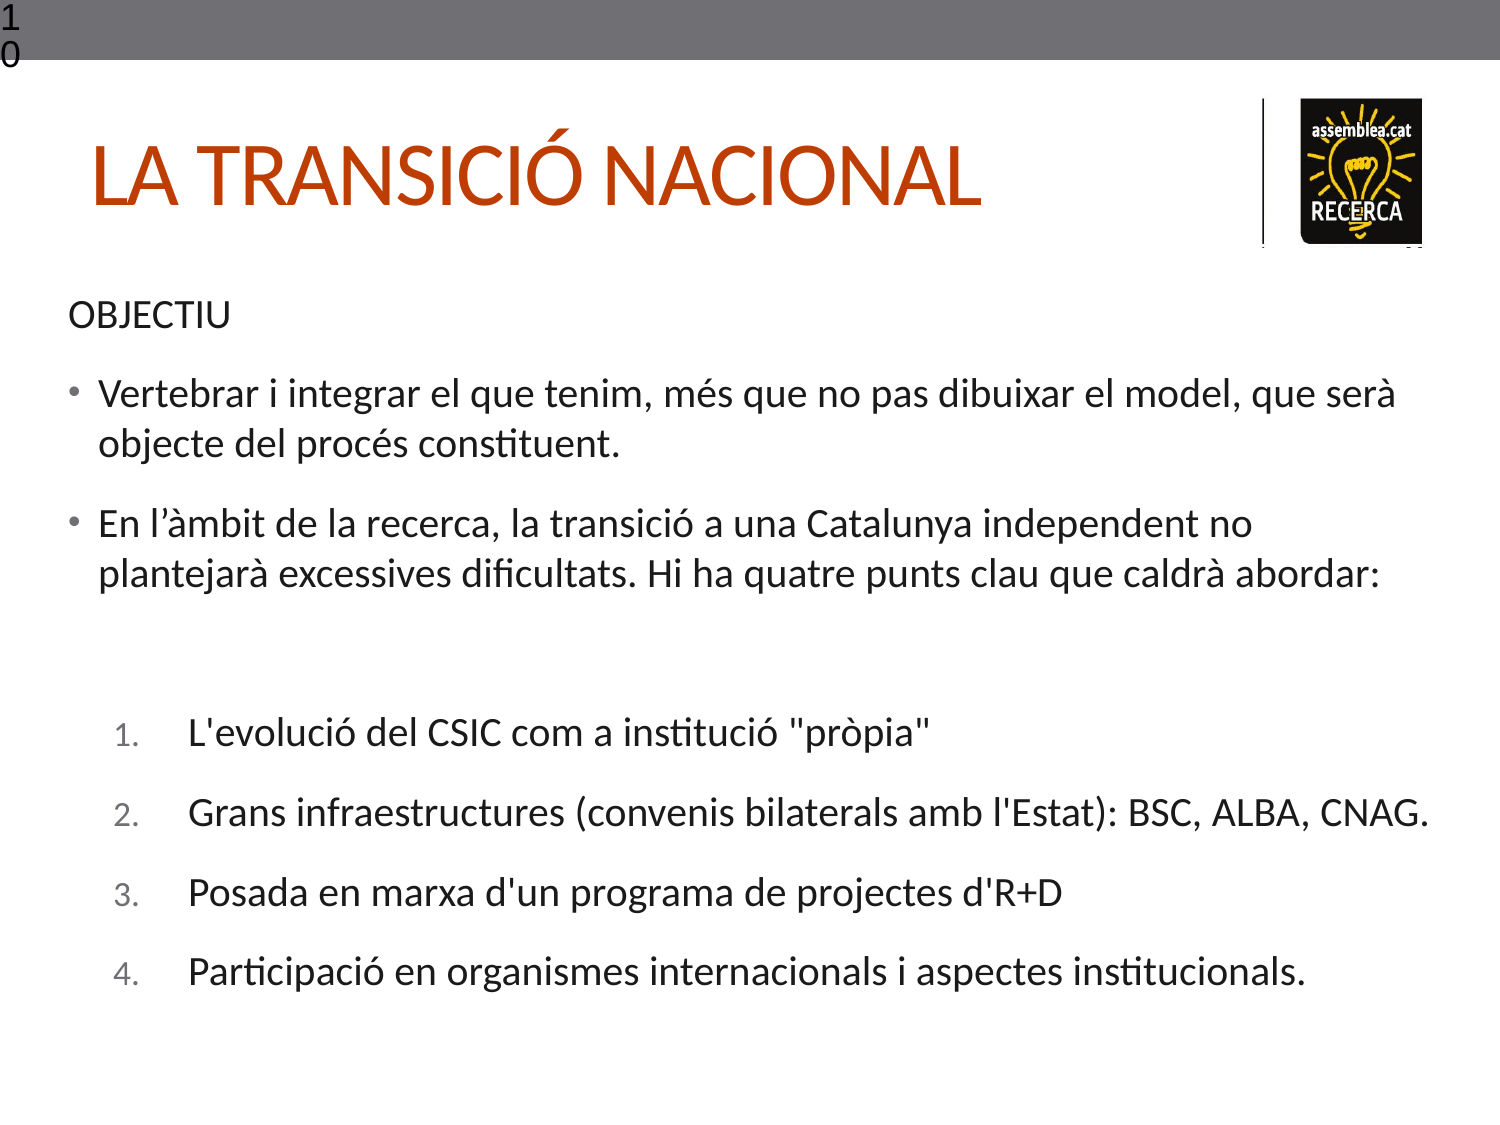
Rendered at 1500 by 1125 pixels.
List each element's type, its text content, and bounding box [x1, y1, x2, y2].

list OBJECTIU Vertebrar i integrar el que tenim, més que no pas dibuixar el model, que serà objecte del procés constituent. En l’àmbit de la recerca, la transició a una Catalunya independent no plantejarà excessives dificultats. Hi ha quatre punts clau que caldrà abordar: L'evolució del CSIC com a institució "pròpia" Grans infraestructures (convenis bilaterals amb l'Estat): BSC, ALBA, CNAG. Posada en marxa d'un programa de projectes d'R+D Participació en organismes internacionals i aspectes institucionals. [53, 278, 1447, 1047]
title LA TRANSICIÓ NACIONAL [75, 87, 1425, 250]
picture [1262, 90, 1429, 248]
